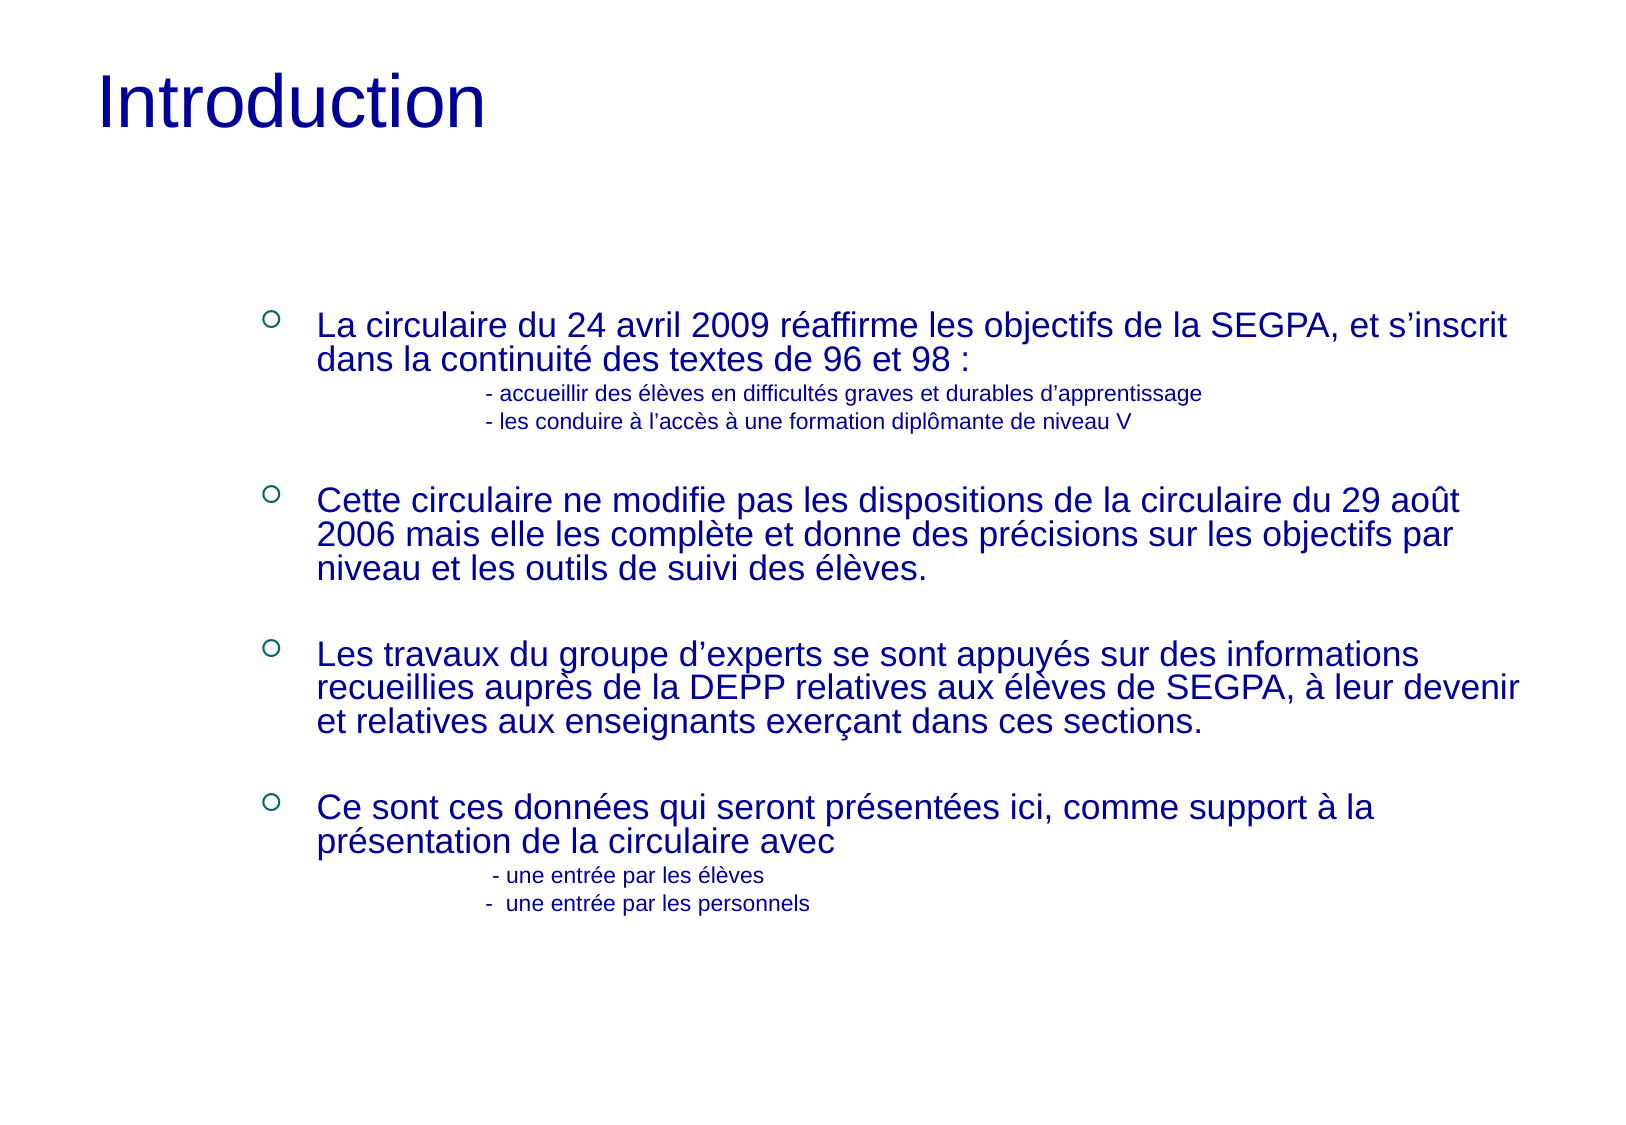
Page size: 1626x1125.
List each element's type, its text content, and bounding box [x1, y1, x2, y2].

title Introduction [81, 45, 1544, 233]
list La circulaire du 24 avril 2009 réaffirme les objectifs de la SEGPA, et s’inscrit dans la continuité des textes de 96 et 98 : - accueillir des élèves en difficultés graves et durables d’apprentissage - les conduire à l’accès à une formation diplômante de niveau V Cette circulaire ne modifie pas les dispositions de la circulaire du 29 août 2006 mais elle les complète et donne des précisions sur les objectifs par niveau et les outils de suivi des élèves. Les travaux du groupe d’experts se sont appuyés sur des informations recueillies auprès de la DEPP relatives aux élèves de SEGPA, à leur devenir et relatives aux enseignants exerçant dans ces sections. Ce sont ces données qui seront présentées ici, comme support à la présentation de la circulaire avec - une entrée par les élèves - une entrée par les personnels [245, 302, 1546, 978]
